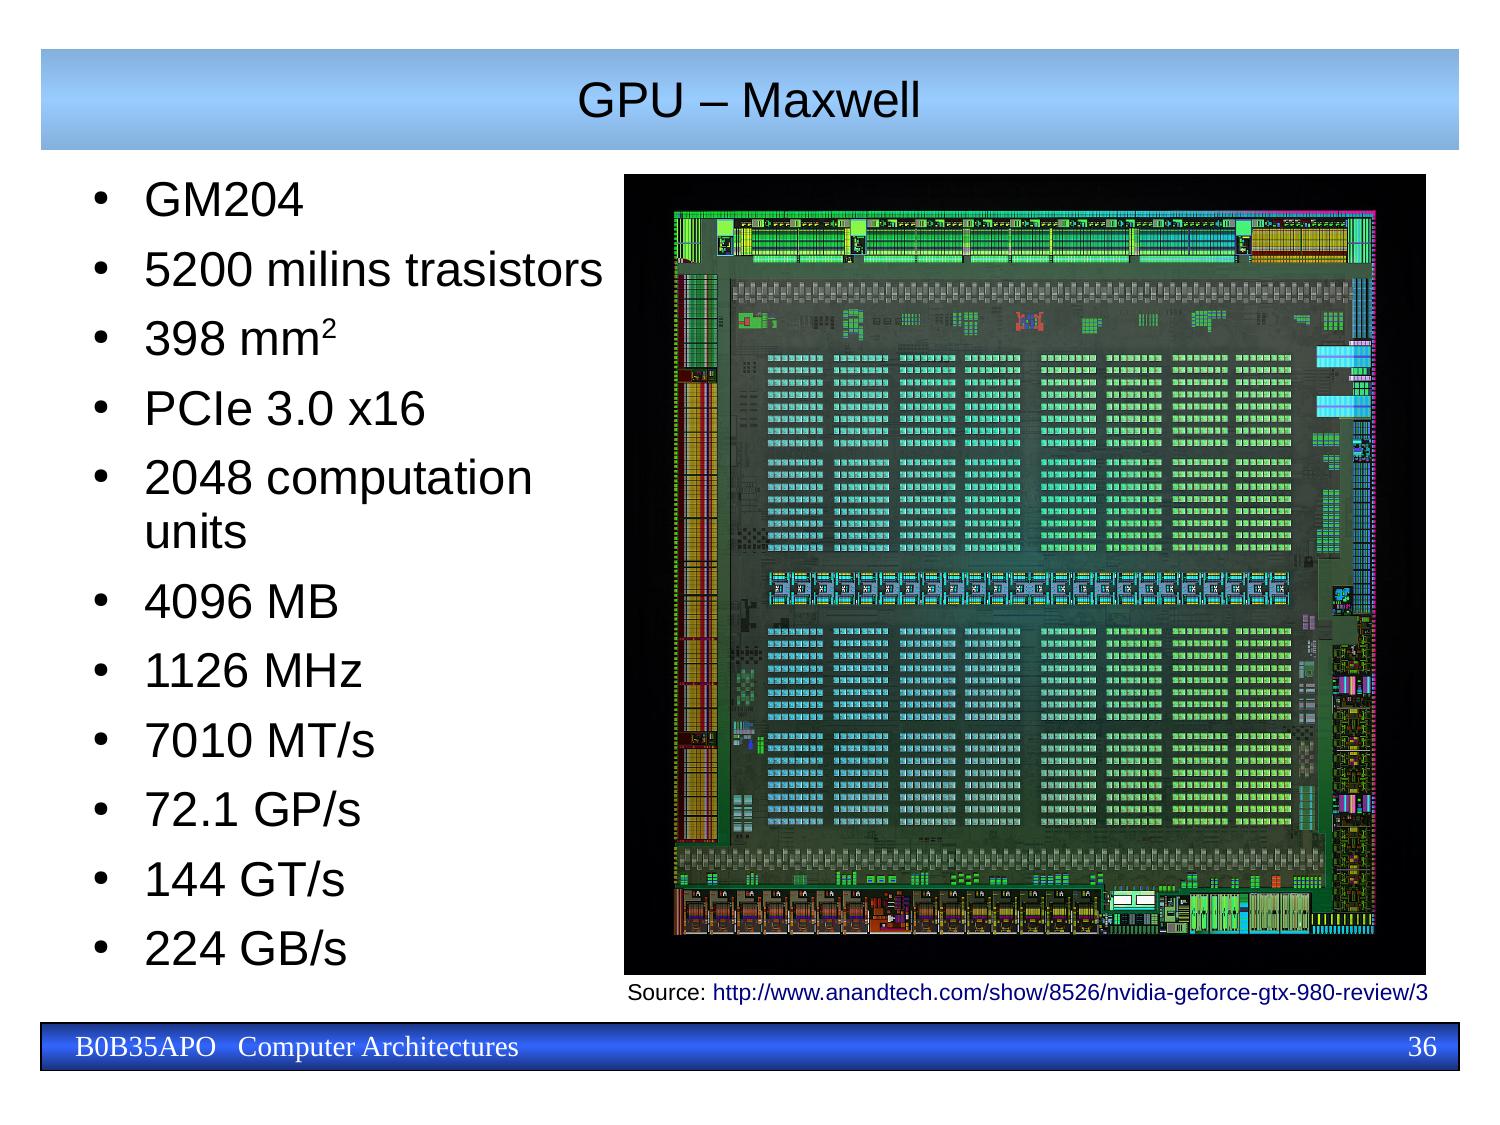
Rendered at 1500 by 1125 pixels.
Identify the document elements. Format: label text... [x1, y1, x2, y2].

title GPU – Maxwell [41, 49, 1459, 150]
picture [624, 174, 1426, 976]
text_box Source: http://www.anandtech.com/show/8526/nvidia-geforce-gtx-980-review/3 [612, 972, 1450, 1013]
list GM204 5200 milins trasistors 398 mm2 PCIe 3.0 x16 2048 computation units 4096 MB 1126 MHz 7010 MT/s 72.1 GP/s 144 GT/s 224 GB/s [75, 172, 613, 988]
